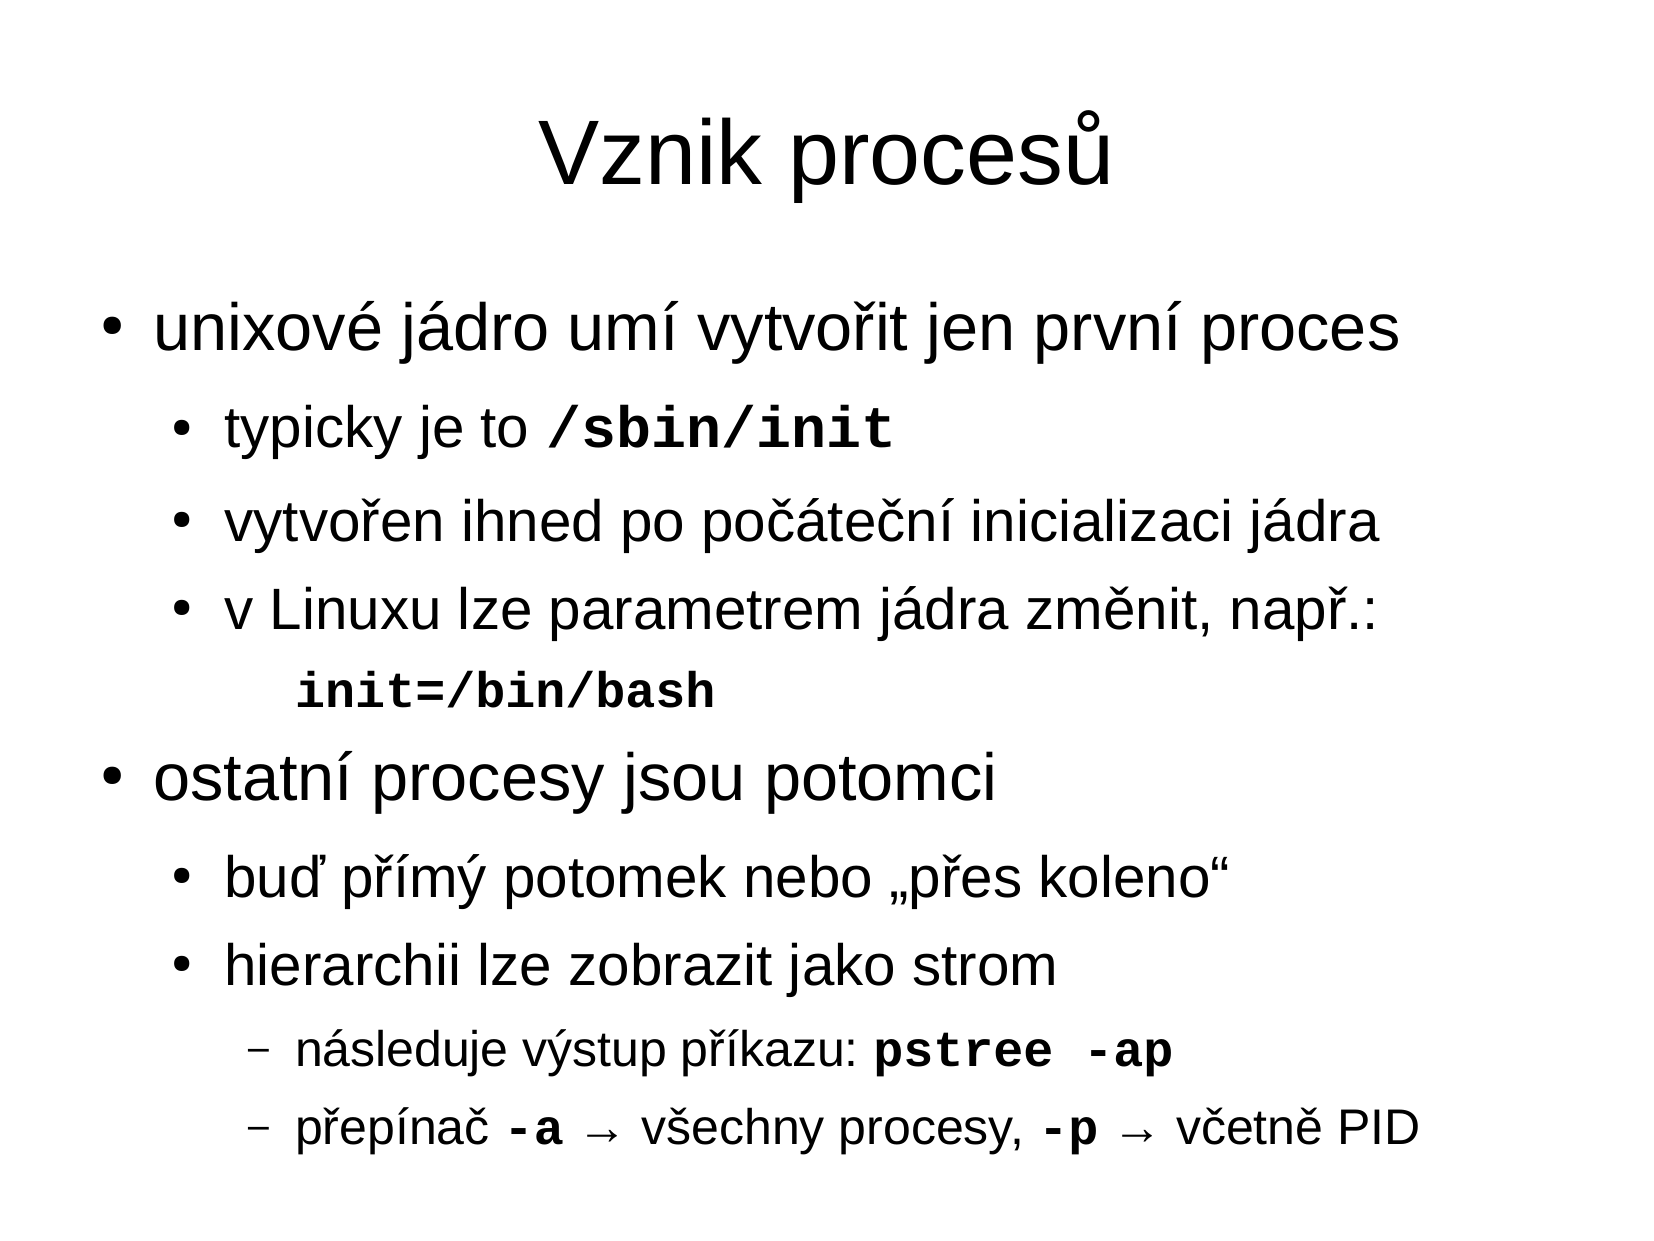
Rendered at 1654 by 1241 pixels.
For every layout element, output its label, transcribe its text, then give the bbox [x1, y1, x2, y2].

list unixové jádro umí vytvořit jen první proces typicky je to /sbin/init vytvořen ihned po počáteční inicializaci jádra v Linuxu lze parametrem jádra změnit, např.: init=/bin/bash ostatní procesy jsou potomci buď přímý potomek nebo „přes koleno“ hierarchii lze zobrazit jako strom následuje výstup příkazu: pstree -ap přepínač -a → všechny procesy, -p → včetně PID [82, 290, 1571, 1160]
title Vznik procesů [82, 56, 1571, 250]
